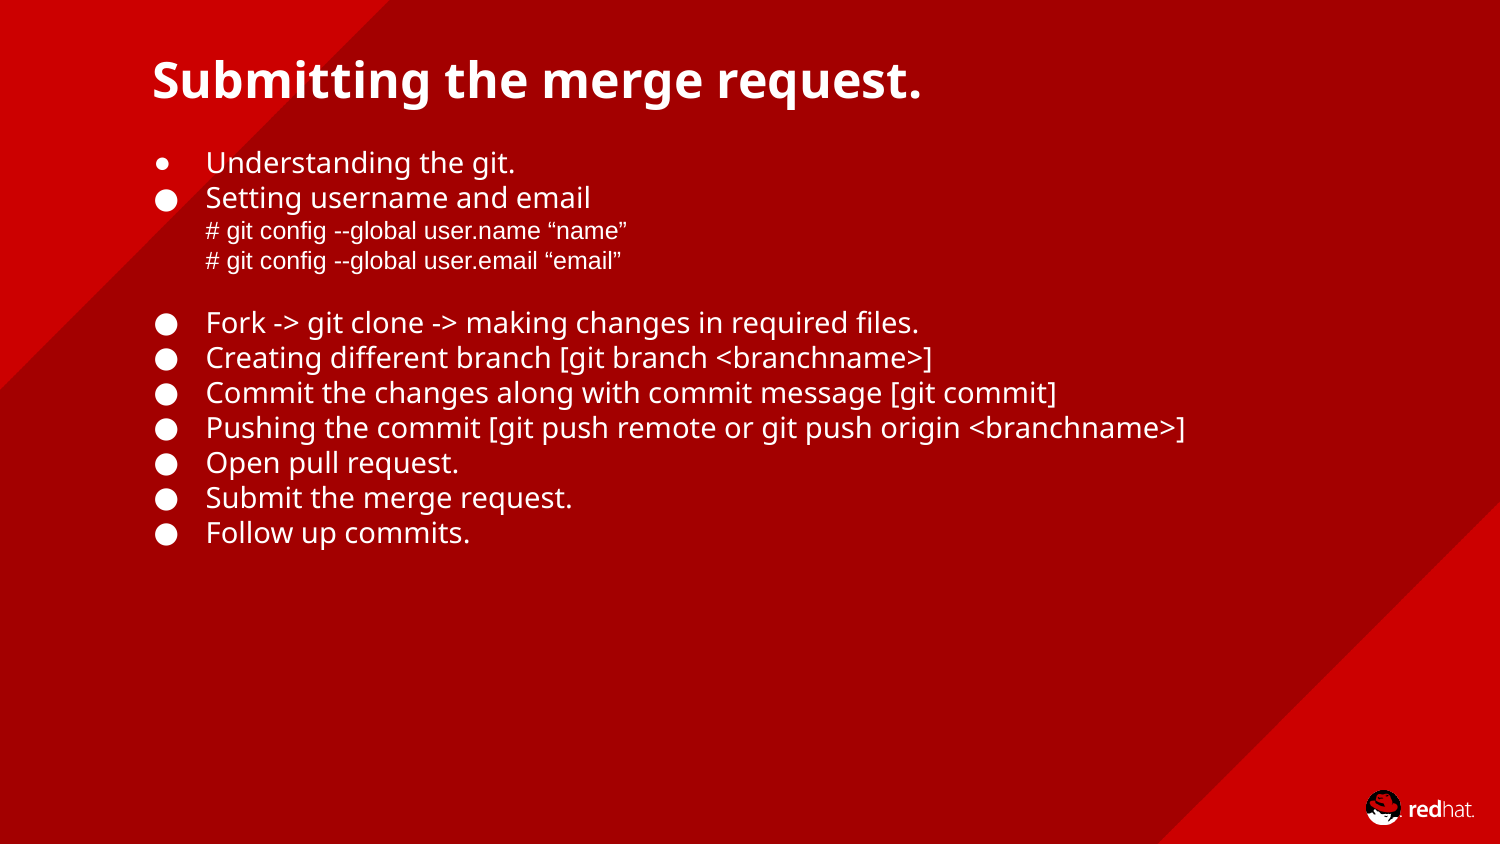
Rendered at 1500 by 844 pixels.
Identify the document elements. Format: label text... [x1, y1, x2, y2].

picture [0, 0, 1500, 844]
title Submitting the merge request. [137, 24, 1413, 132]
text_box Understanding the git. Setting username and email # git config --global user.name “name” # git config --global user.email “email” Fork -> git clone -> making changes in required files. Creating different branch [git branch <branchname>] Commit the changes along with commit message [git commit] Pushing the commit [git push remote or git push origin <branchname>] Open pull request. Submit the merge request. Follow up commits. [115, 129, 1392, 715]
